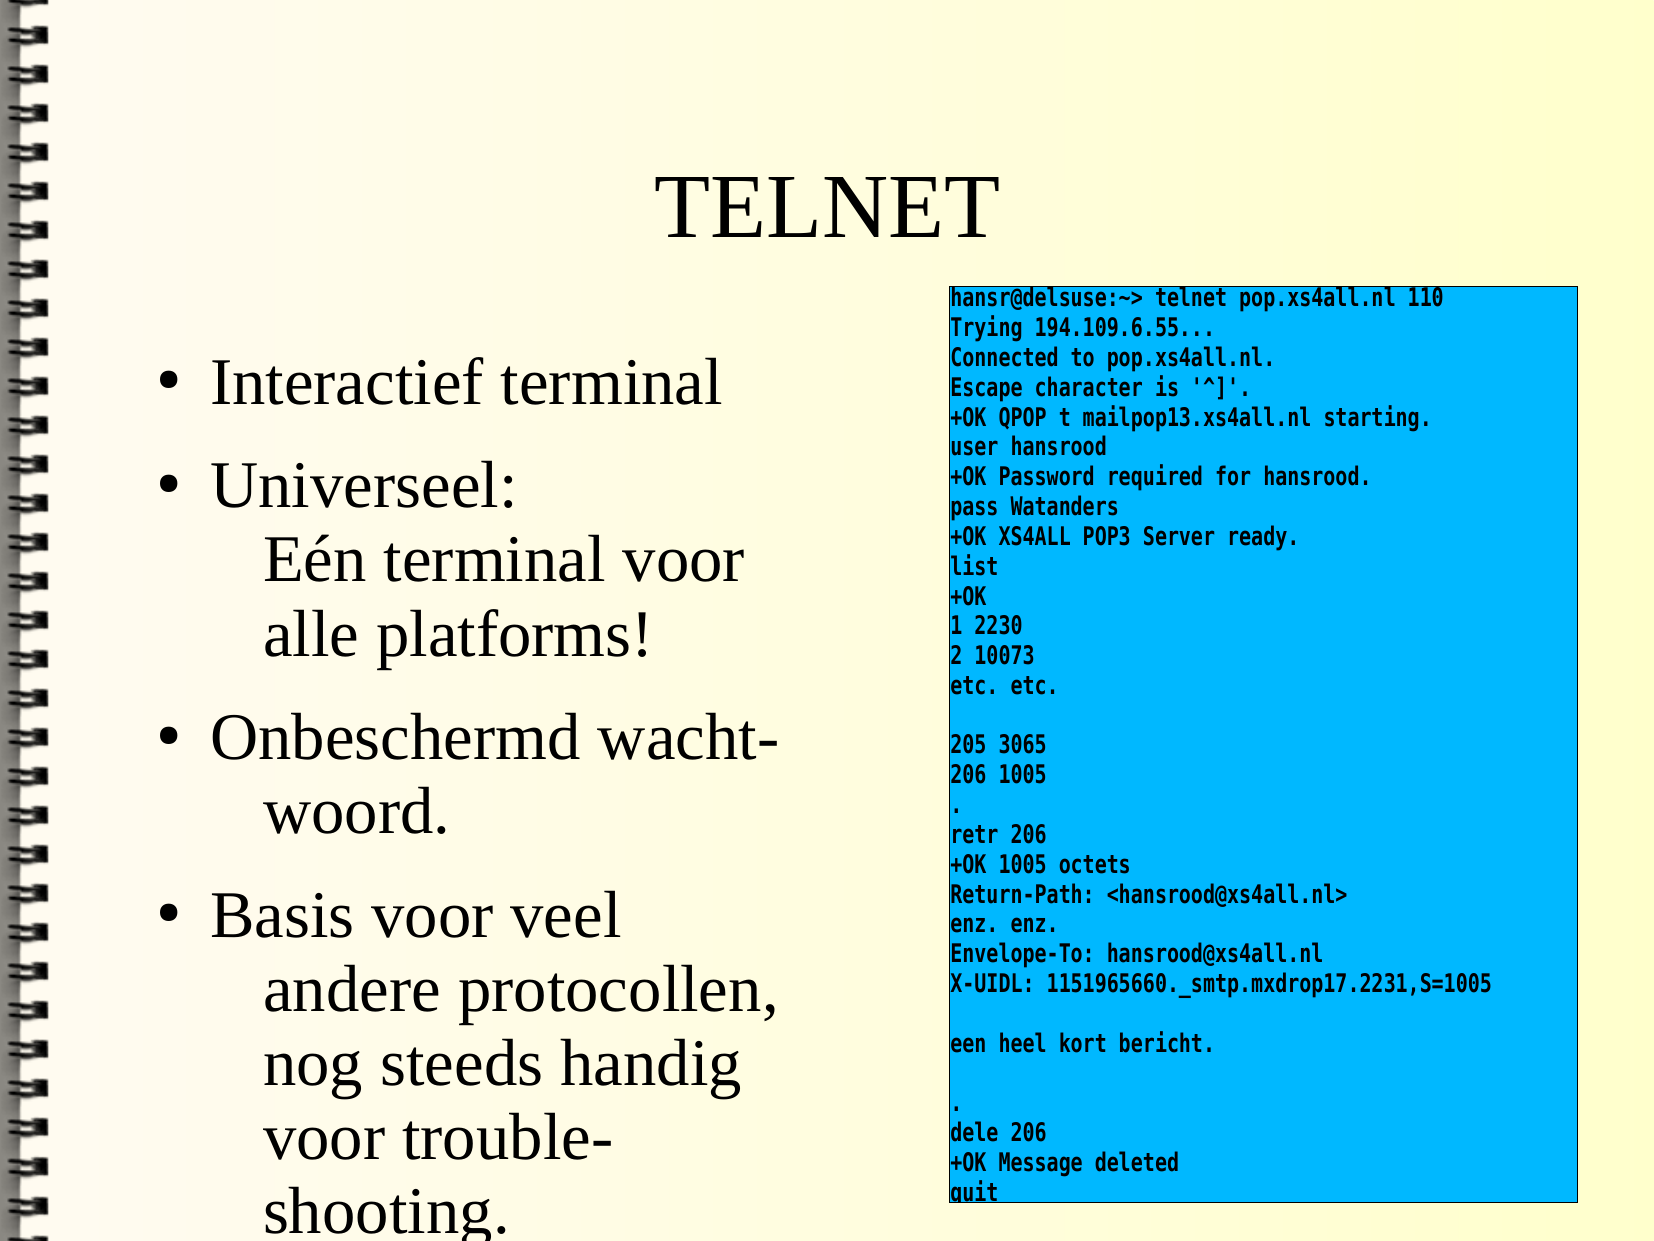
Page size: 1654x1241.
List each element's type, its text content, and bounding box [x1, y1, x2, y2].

chart [949, 286, 1578, 1203]
title TELNET [121, 102, 1534, 311]
picture [0, 0, 462, 1241]
list Interactief terminal Universeel: Eén terminal voor alle platforms! Onbeschermd wacht-woord. Basis voor veel andere protocollen, nog steeds handig voor trouble-shooting. [121, 344, 811, 1174]
